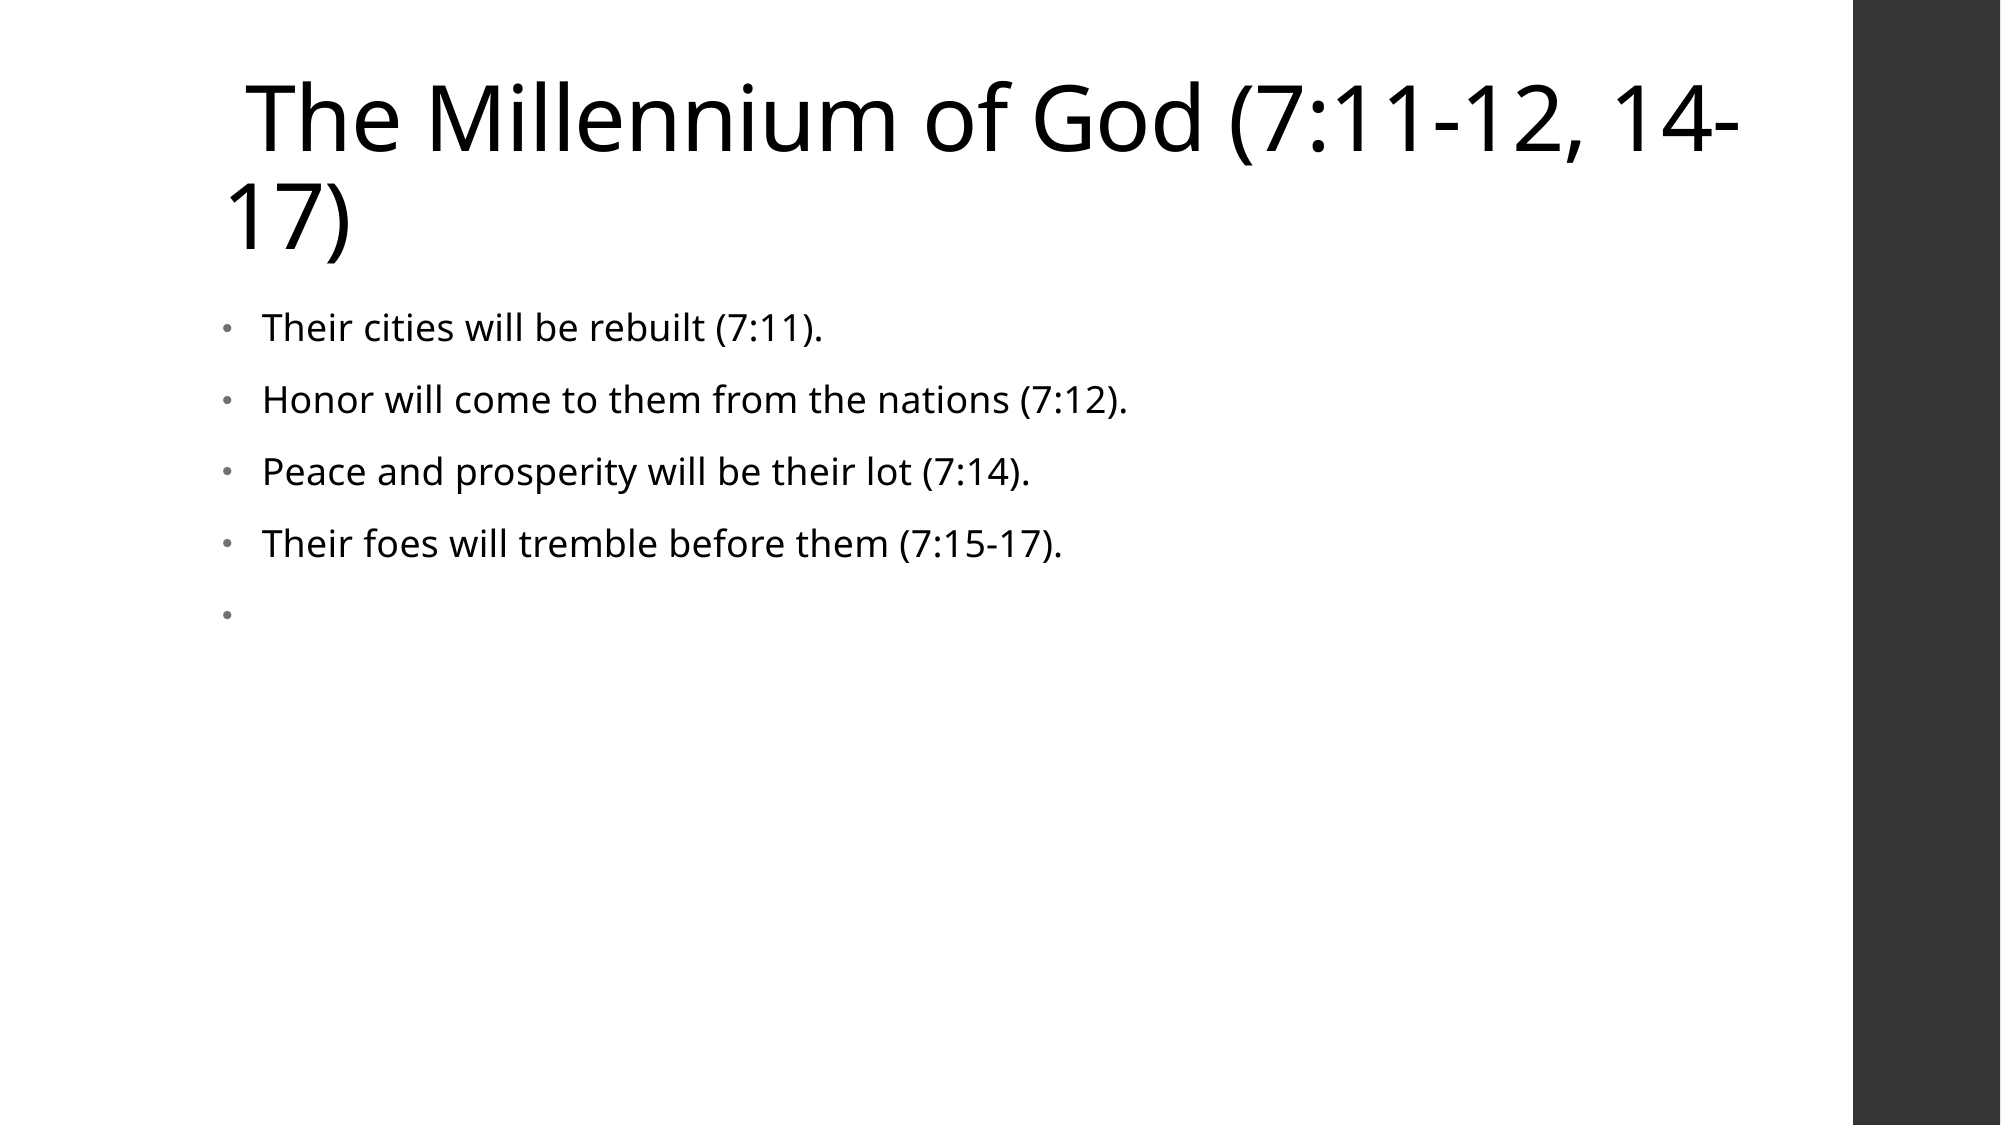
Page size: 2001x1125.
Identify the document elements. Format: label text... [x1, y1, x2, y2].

list Their cities will be rebuilt (7:11). Honor will come to them from the nations (7:12). Peace and prosperity will be their lot (7:14). Their foes will tremble before them (7:15-17). [206, 299, 1617, 1014]
title The Millennium of God (7:11-12, 14-17) [206, 60, 1797, 278]
